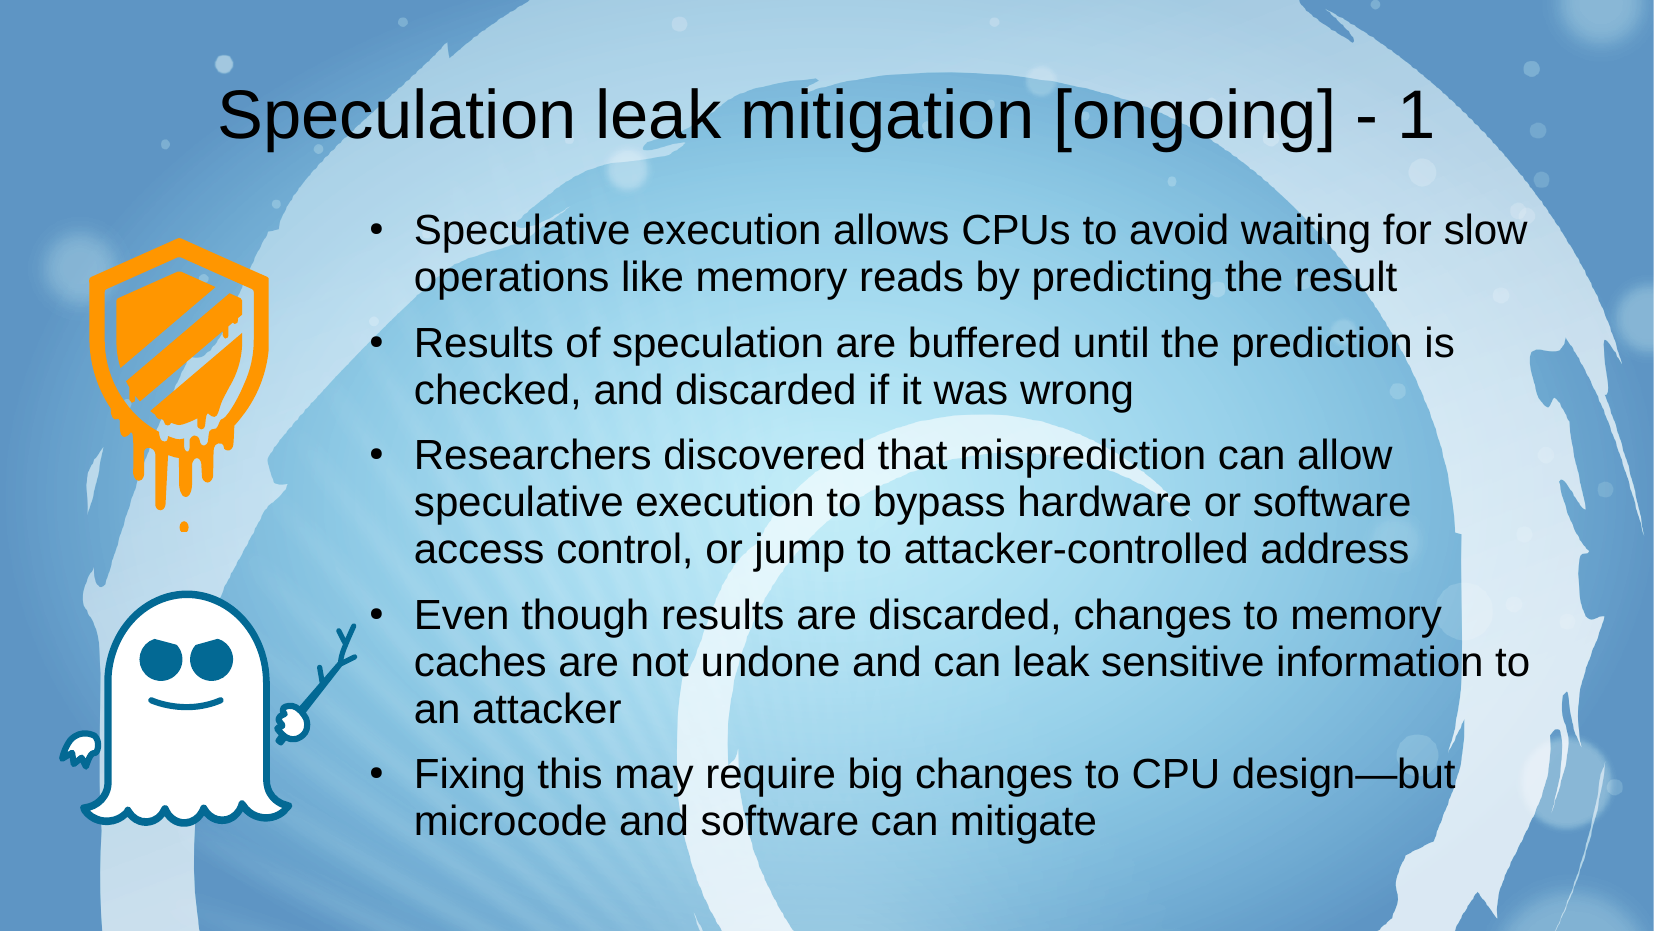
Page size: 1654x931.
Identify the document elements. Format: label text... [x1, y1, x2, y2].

title Speculation leak mitigation [ongoing] - 1 [118, 37, 1536, 193]
list Speculative execution allows CPUs to avoid waiting for slow operations like memory reads by predicting the result Results of speculation are buffered until the prediction is checked, and discarded if it was wrong Researchers discovered that misprediction can allow speculative execution to bypass hardware or software access control, or jump to attacker-controlled address Even though results are discarded, changes to memory caches are not undone and can leak sensitive information to an attacker Fixing this may require big changes to CPU design—but microcode and software can mitigate [354, 206, 1536, 857]
picture [0, 0, 1654, 931]
